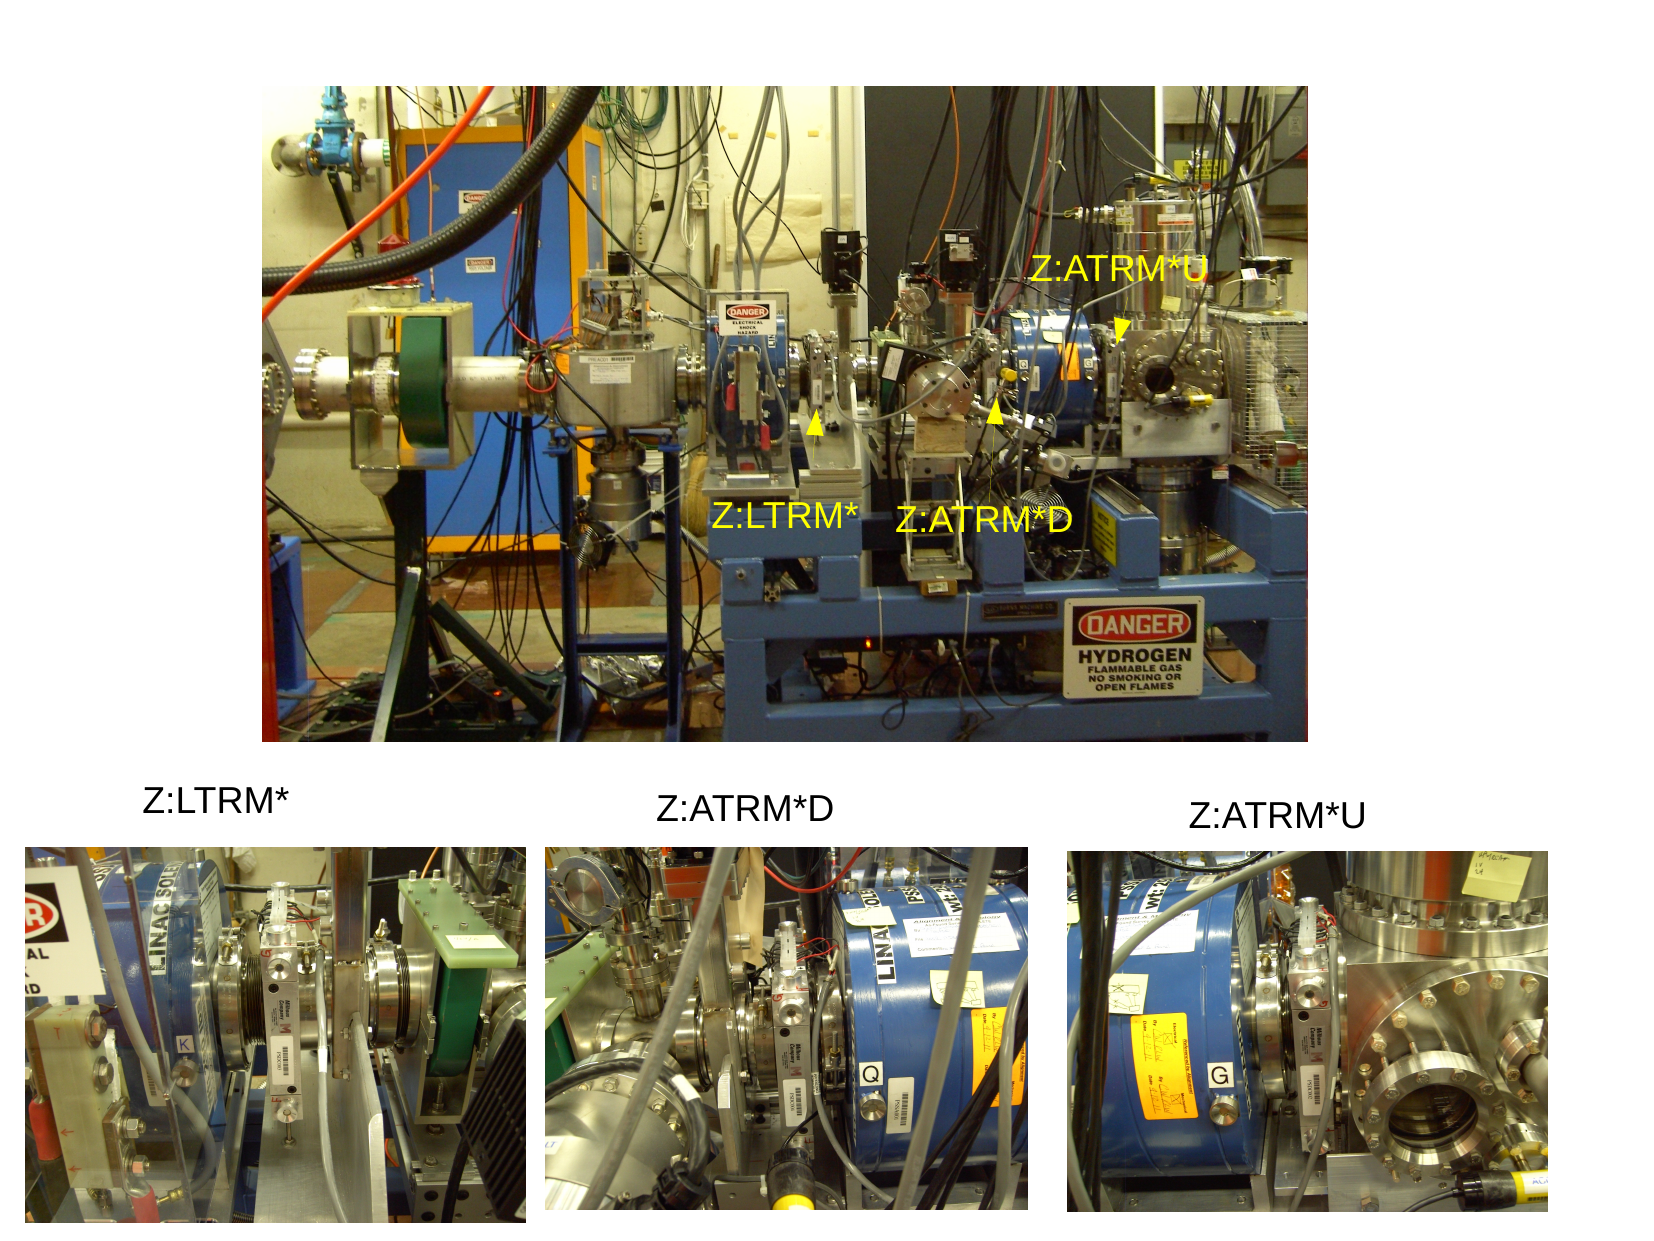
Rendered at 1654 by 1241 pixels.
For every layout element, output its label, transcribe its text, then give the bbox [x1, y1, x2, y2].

text_box Z:ATRM*U [1015, 239, 1267, 297]
text_box Z:LTRM* [127, 772, 391, 830]
text_box Z:ATRM*D [880, 490, 1117, 548]
text_box Z:ATRM*D [641, 780, 919, 837]
text_box Z:LTRM* [696, 487, 903, 545]
picture [262, 86, 1308, 742]
picture [1067, 851, 1548, 1212]
picture [545, 847, 1028, 1210]
text_box Z:ATRM*U [1173, 786, 1448, 844]
picture [25, 847, 526, 1223]
